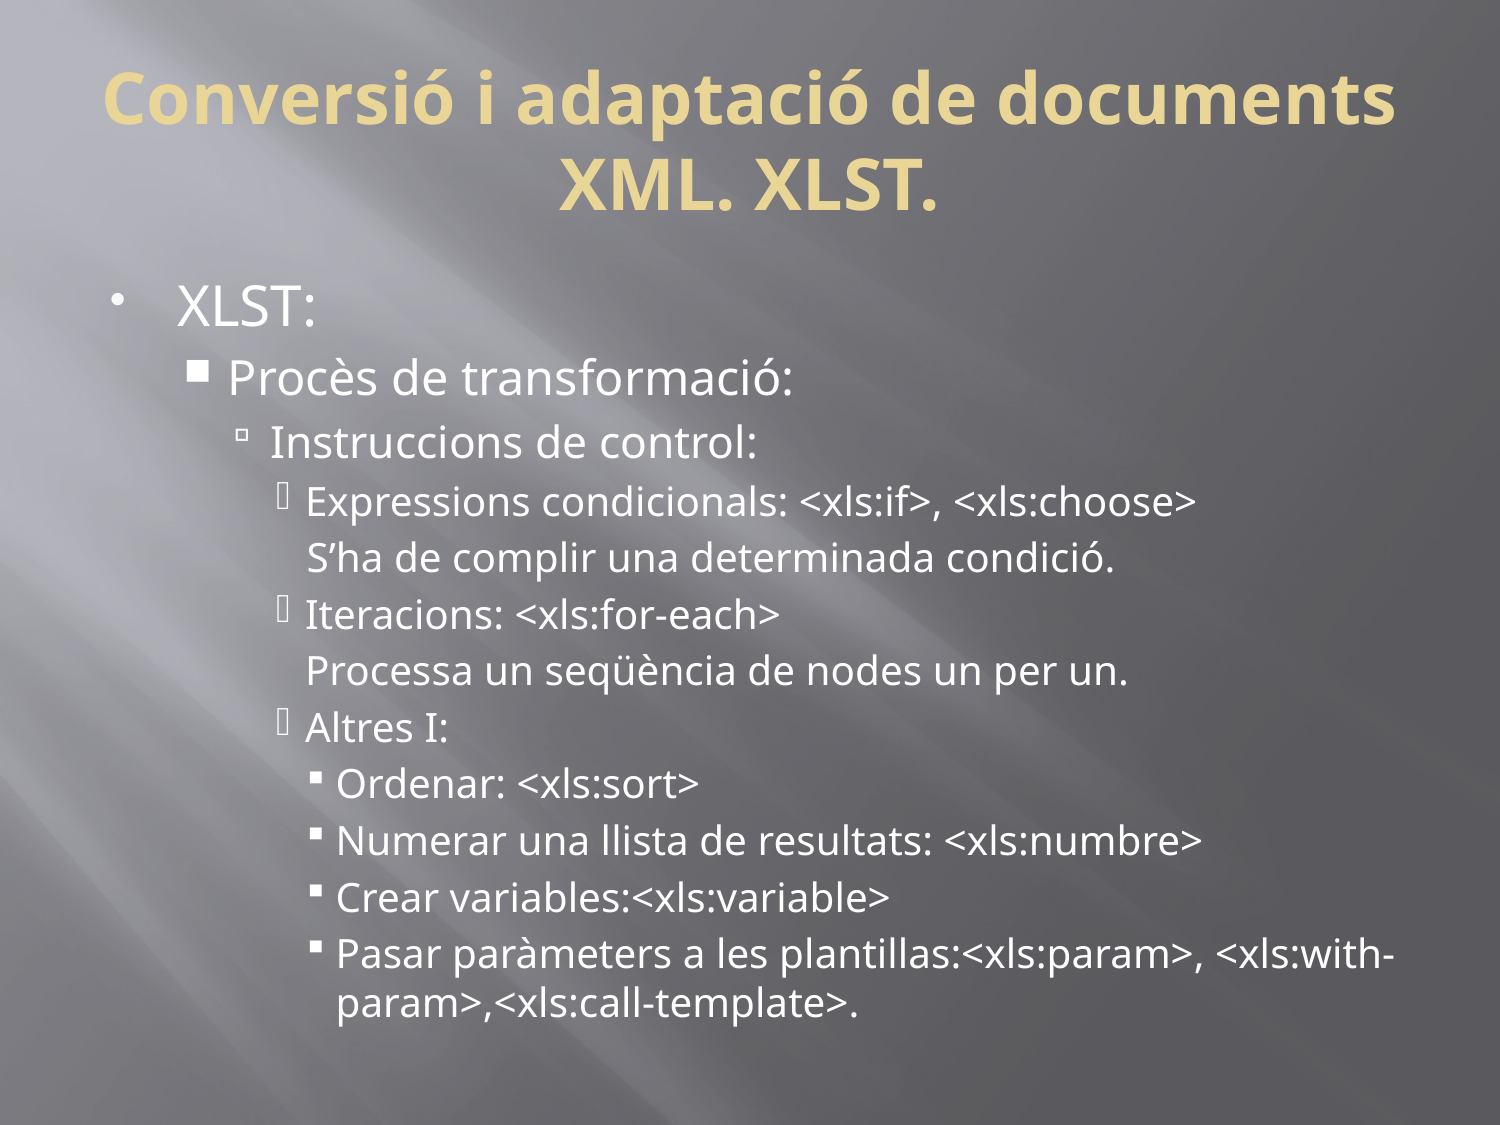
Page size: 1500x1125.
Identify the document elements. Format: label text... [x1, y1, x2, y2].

list XLST: Procès de transformació: Instruccions de control: Expressions condicionals: <xls:if>, <xls:choose> S’ha de complir una determinada condició. Iteracions: <xls:for-each> Processa un seqüència de nodes un per un. Altres I: Ordenar: <xls:sort> Numerar una llista de resultats: <xls:numbre> Crear variables:<xls:variable> Pasar paràmeters a les plantillas:<xls:param>, <xls:with-param>,<xls:call-template>. [75, 262, 1425, 1035]
title Conversió i adaptació de documents XML. XLST. [75, 45, 1425, 233]
picture [0, 0, 1500, 1125]
